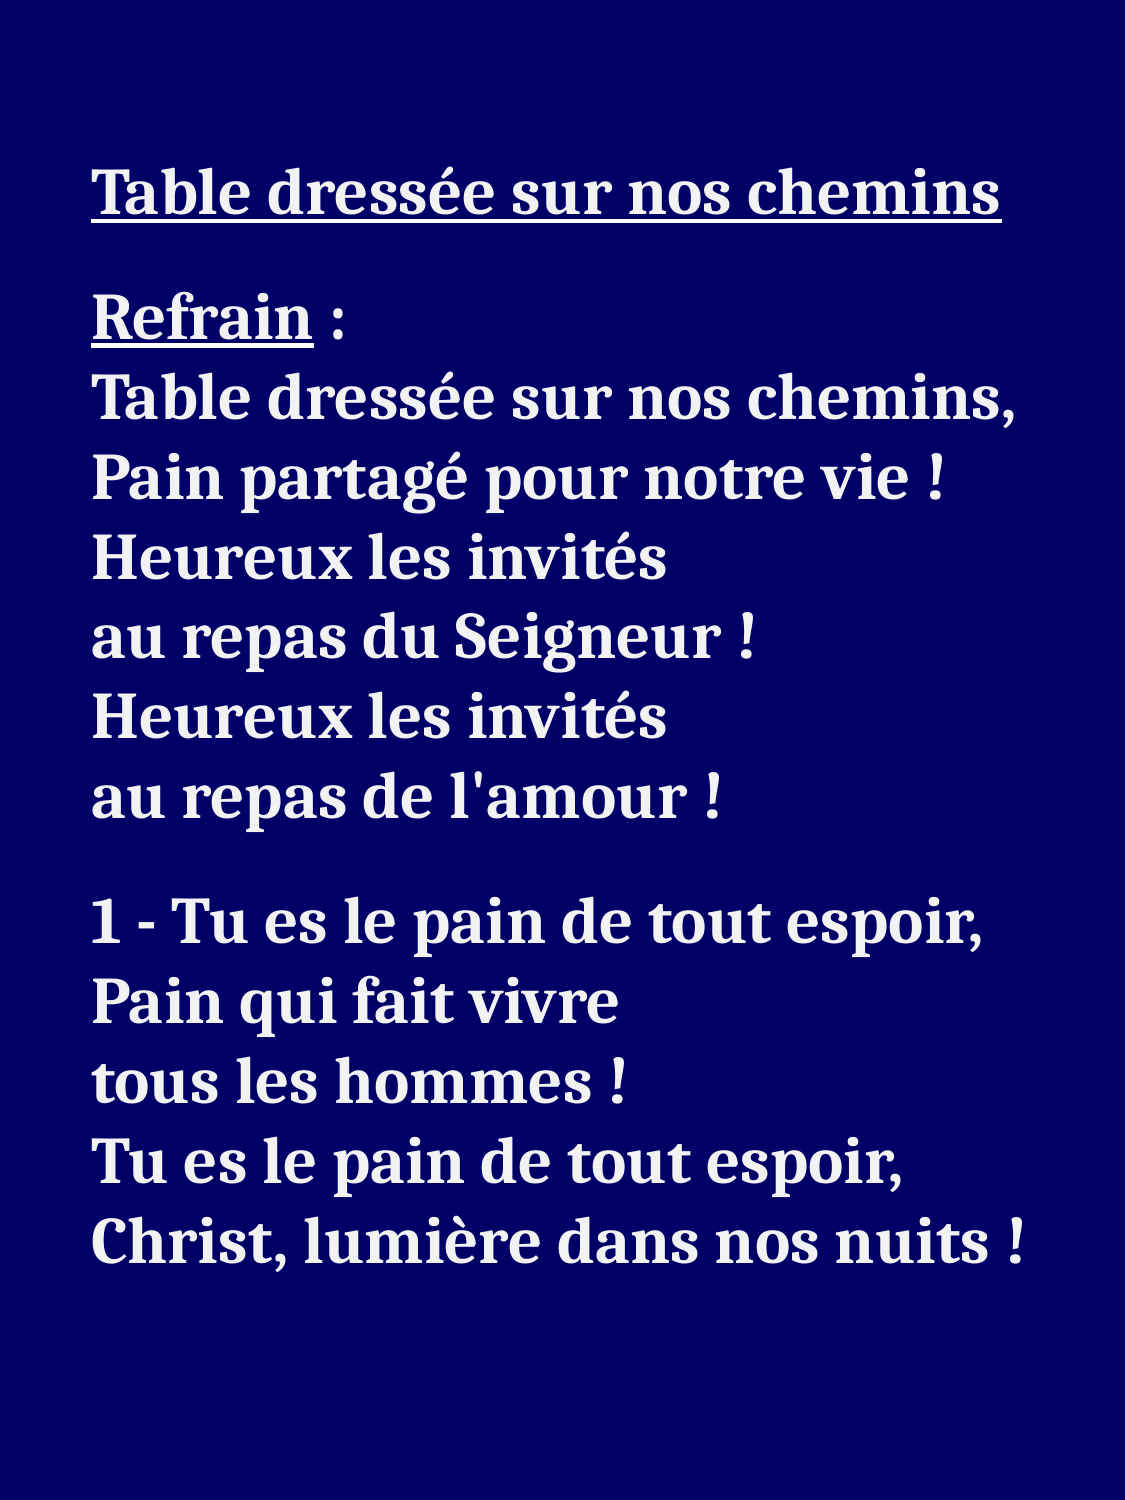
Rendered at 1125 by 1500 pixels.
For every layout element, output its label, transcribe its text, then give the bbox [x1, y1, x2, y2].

text_box Table dressée sur nos chemins Refrain : Table dressée sur nos chemins, Pain partagé pour notre vie ! Heureux les invités au repas du Seigneur ! Heureux les invités au repas de l'amour ! 1 - Tu es le pain de tout espoir, Pain qui fait vivre tous les hommes ! Tu es le pain de tout espoir, Christ, lumière dans nos nuits ! [76, 145, 1069, 1279]
